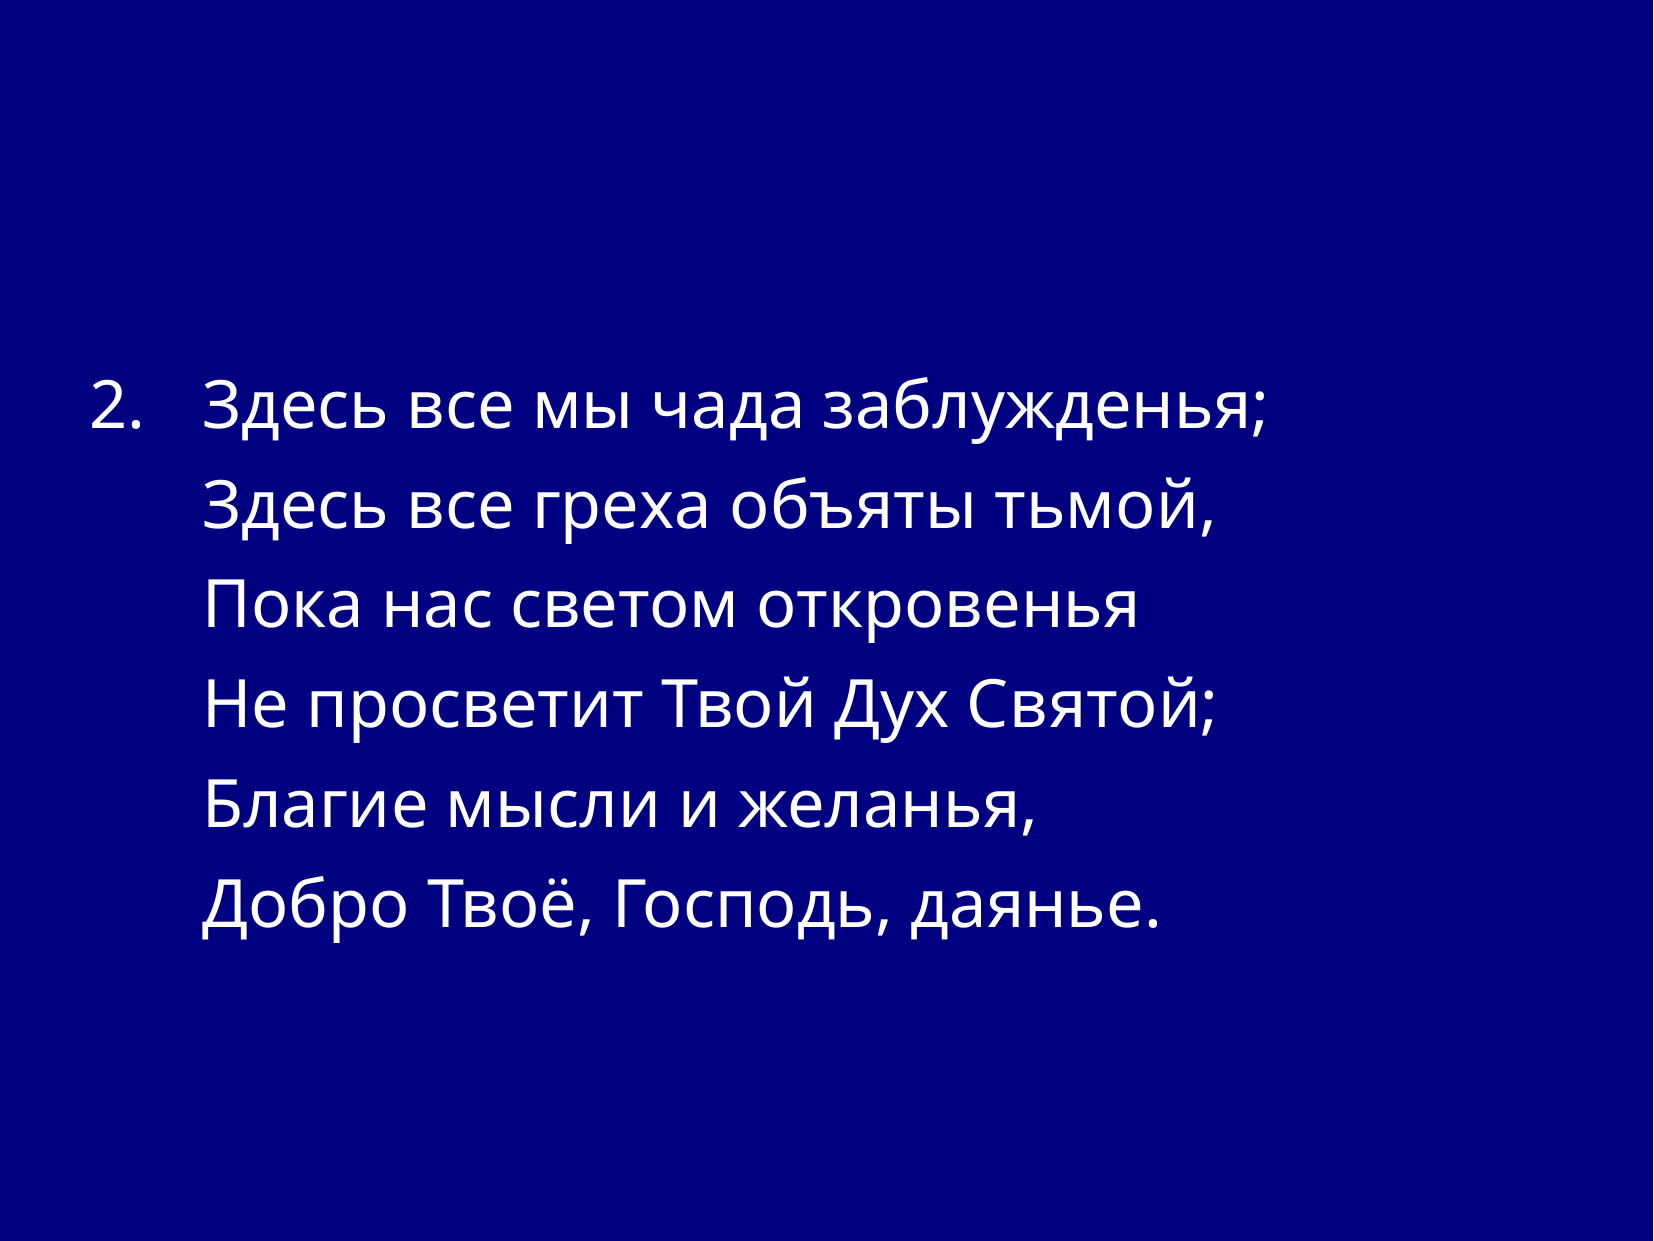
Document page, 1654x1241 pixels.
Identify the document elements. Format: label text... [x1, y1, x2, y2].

text_box 2. Здесь все мы чада заблужденья; Здесь все греха объяты тьмой, Пока нас светом откровенья Не просветит Твой Дух Святой; Благие мысли и желанья, Добро Твоё, Господь, даянье. [75, 150, 1576, 1163]
